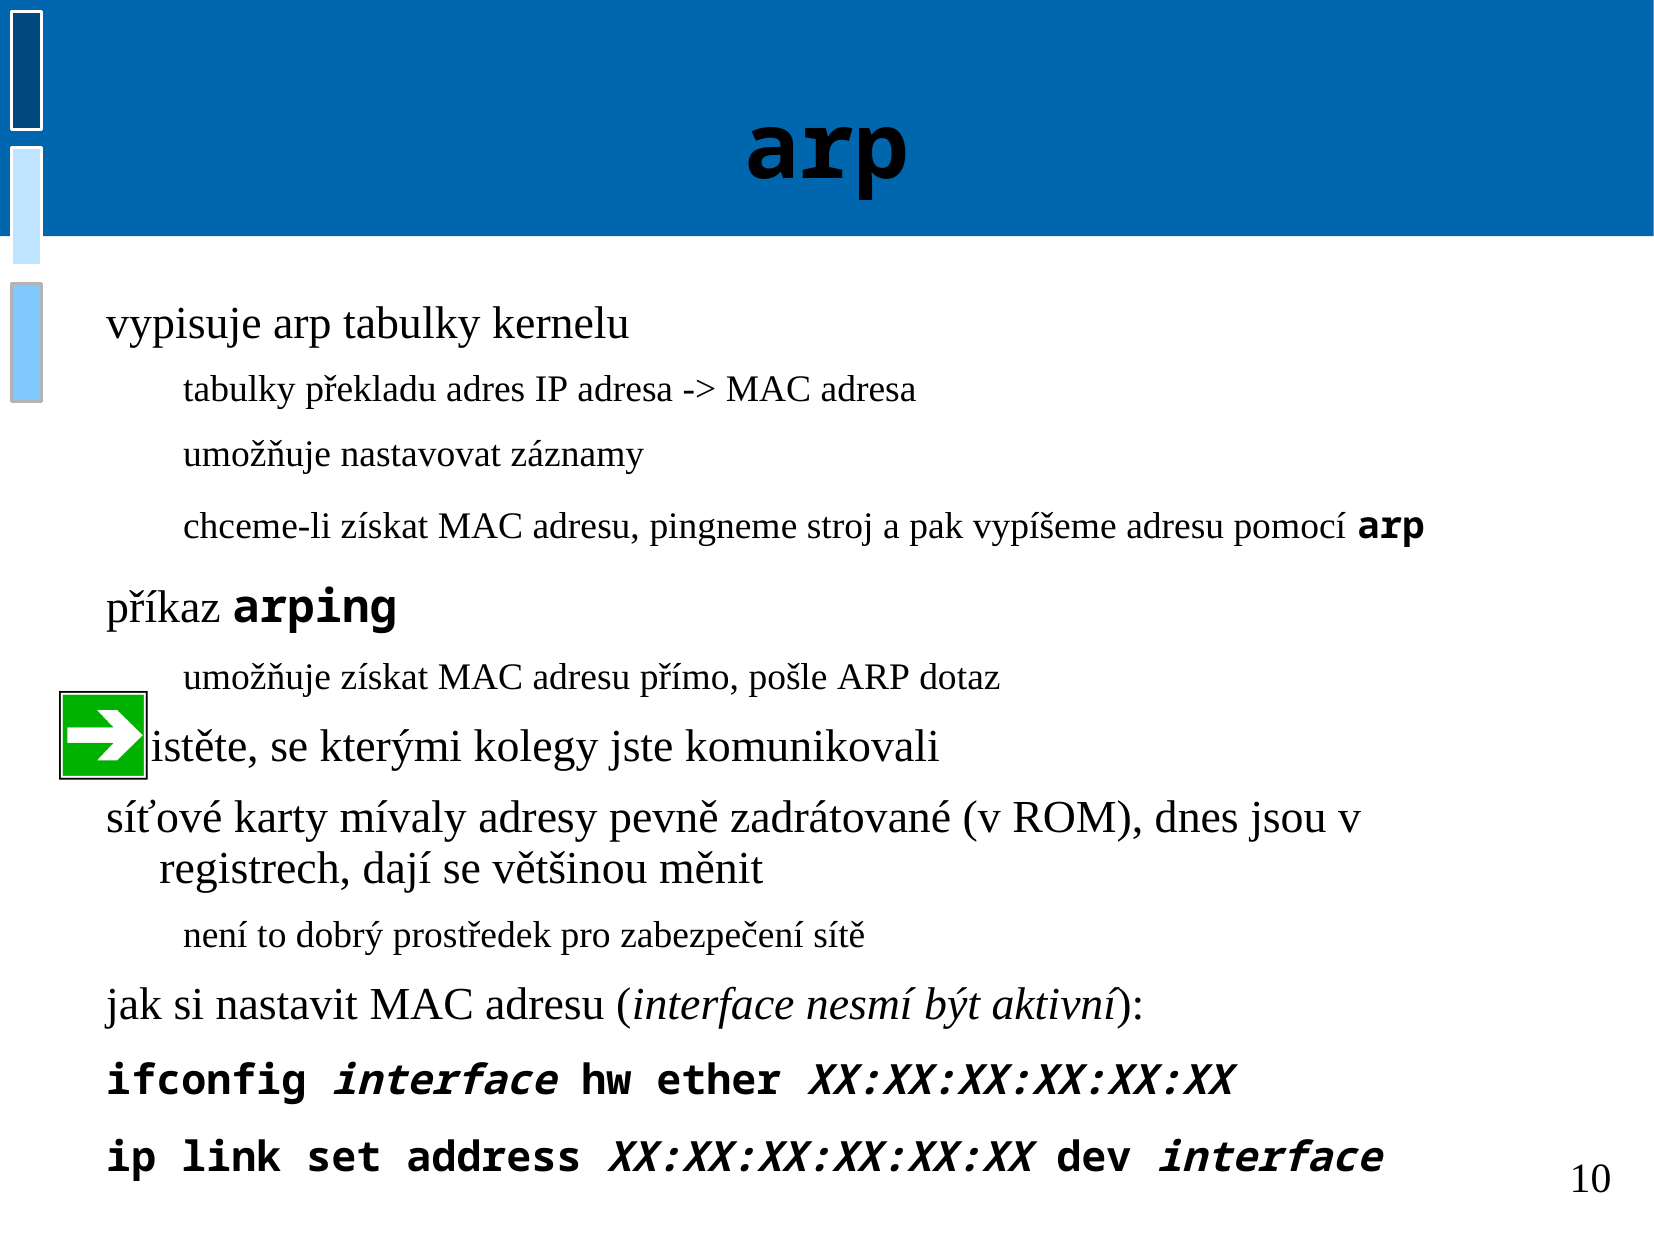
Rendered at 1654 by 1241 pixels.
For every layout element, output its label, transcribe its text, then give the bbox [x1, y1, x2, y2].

list vypisuje arp tabulky kernelu tabulky překladu adres IP adresa -> MAC adresa umožňuje nastavovat záznamy chceme-li získat MAC adresu, pingneme stroj a pak vypíšeme adresu pomocí arp příkaz arping umožňuje získat MAC adresu přímo, pošle ARP dotaz zjistěte, se kterými kolegy jste komunikovali síťové karty mívaly adresy pevně zadrátované (v ROM), dnes jsou v registrech, dají se většinou měnit není to dobrý prostředek pro zabezpečení sítě jak si nastavit MAC adresu (interface nesmí být aktivní): ifconfig interface hw ether XX:XX:XX:XX:XX:XX ip link set address XX:XX:XX:XX:XX:XX dev interface [88, 297, 1565, 1216]
title arp [121, 49, 1534, 237]
picture [52, 684, 154, 786]
